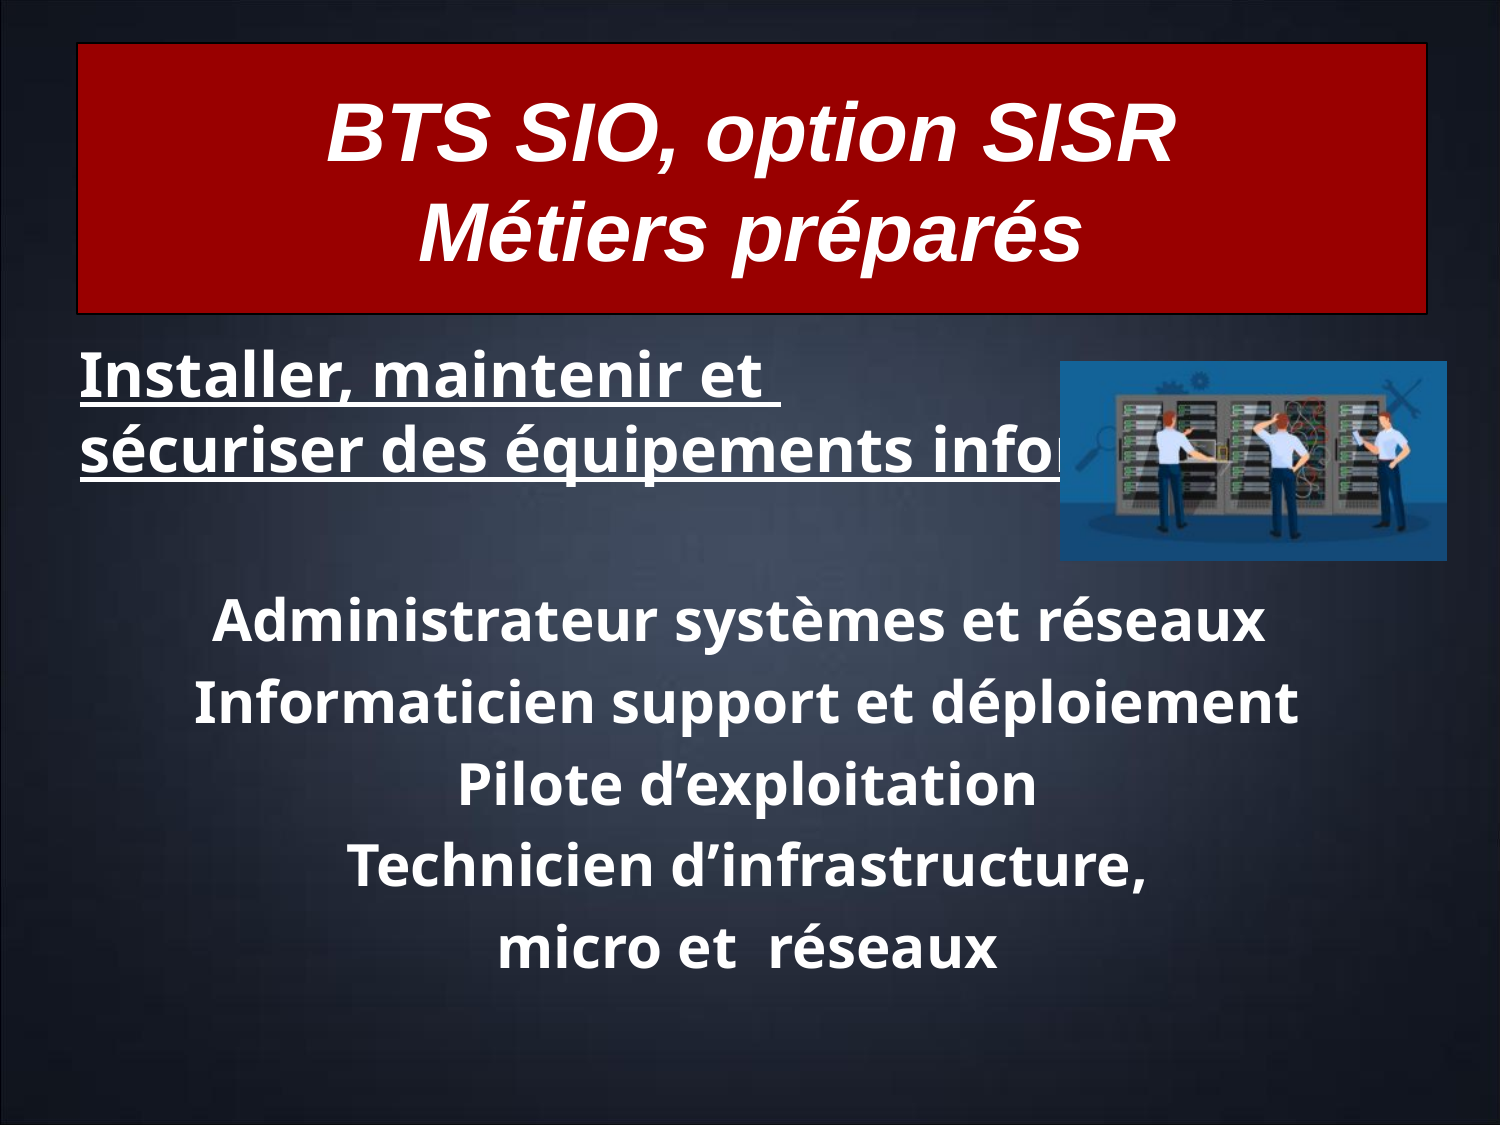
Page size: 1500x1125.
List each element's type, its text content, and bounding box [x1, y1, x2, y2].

picture [0, 0, 1500, 1125]
list Installer, maintenir et sécuriser des équipements informatiques Administrateur systèmes et réseaux Informaticien support et déploiement Pilote d’exploitation Technicien d’infrastructure, micro et réseaux [64, 327, 1415, 1035]
title BTS SIO, option SISR Métiers préparés [76, 42, 1427, 315]
